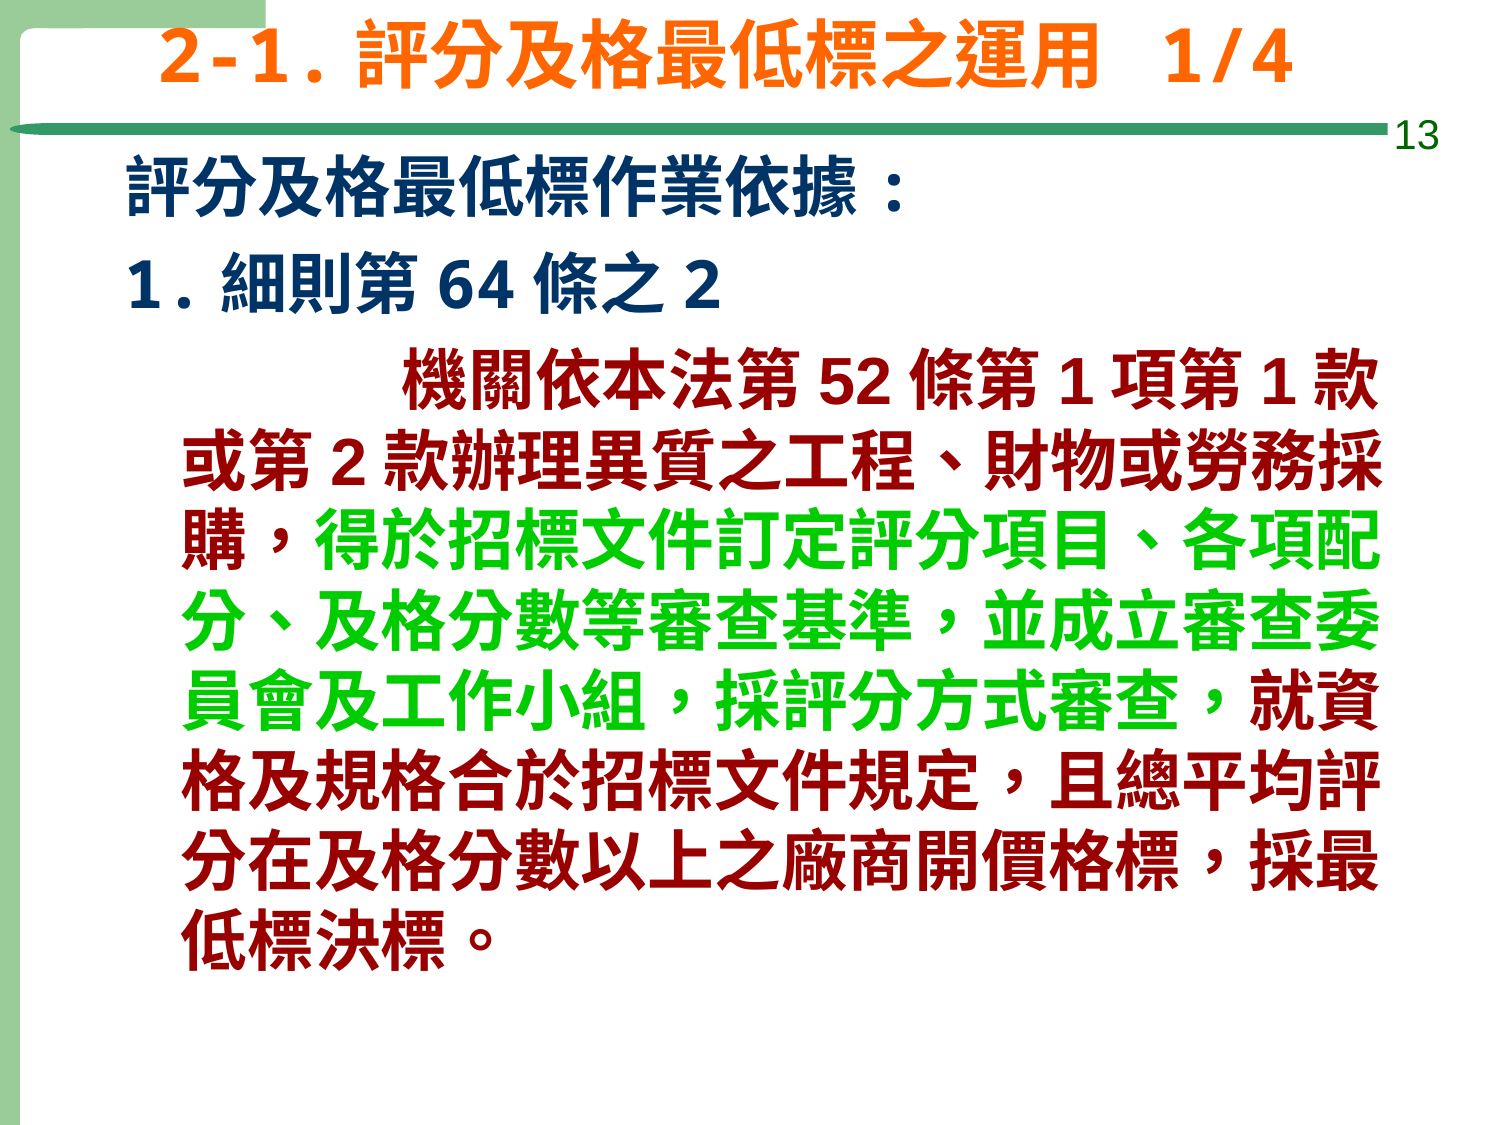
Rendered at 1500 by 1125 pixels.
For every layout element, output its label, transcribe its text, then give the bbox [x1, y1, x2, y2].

list 評分及格最低標作業依據: 1.細則第64條之2 機關依本法第52條第1項第1款或第2款辦理異質之工程、財物或勞務採購，得於招標文件訂定評分項目、各項配分、及格分數等審查基準，並成立審查委員會及工作小組，採評分方式審查，就資格及規格合於招標文件規定，且總平均評分在及格分數以上之廠商開價格標，採最低標決標。 [53, 166, 1426, 1071]
text_box 2-1.評分及格最低標之運用 1/4 [41, 0, 1412, 195]
text_box [1412, 90, 1491, 166]
